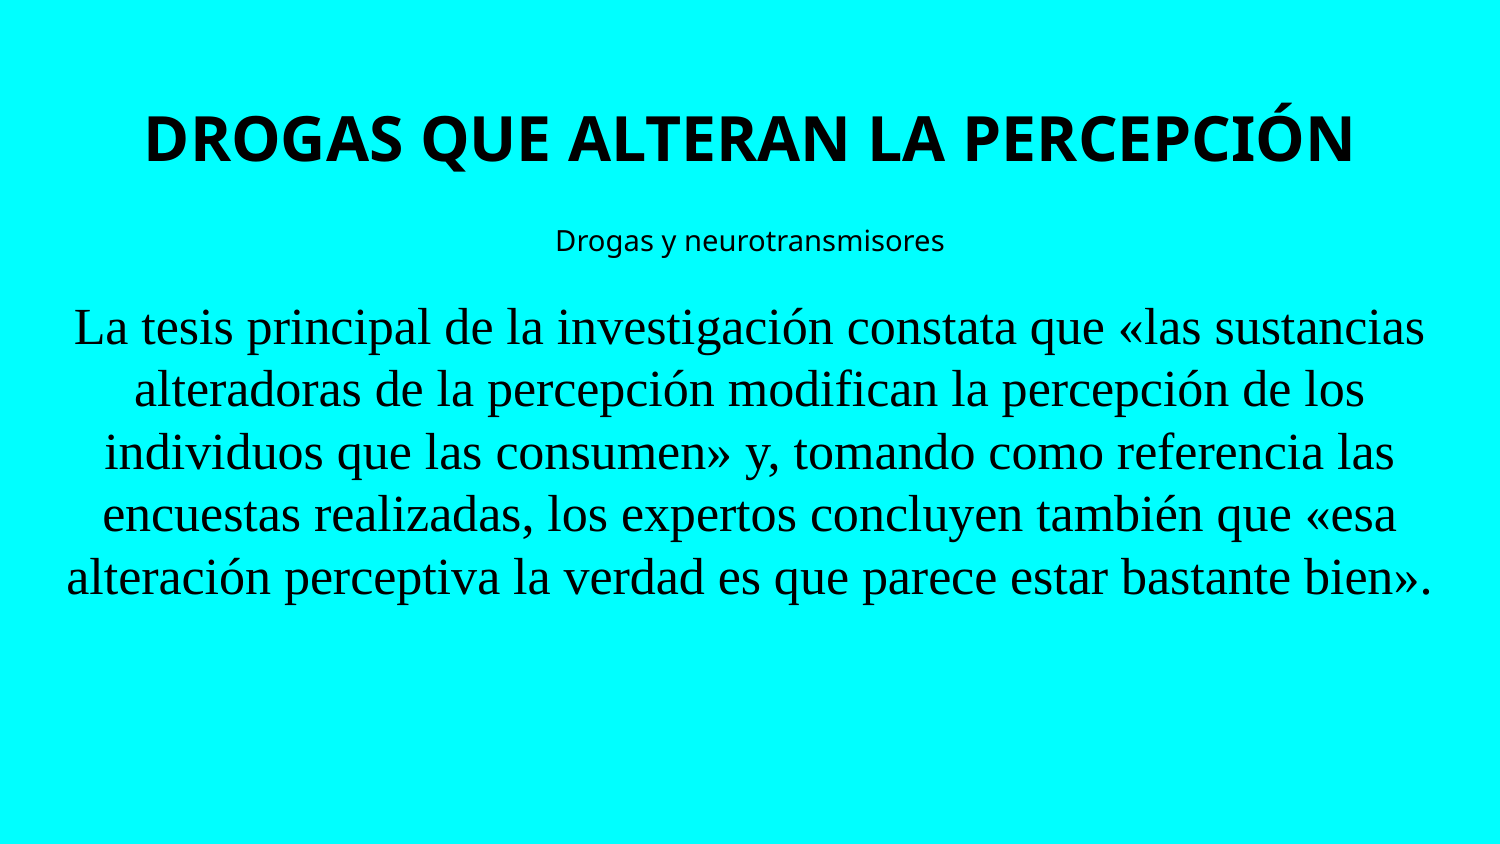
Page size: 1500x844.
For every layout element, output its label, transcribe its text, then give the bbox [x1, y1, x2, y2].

subtitle Drogas y neurotransmisores La tesis principal de la investigación constata que «las sustancias alteradoras de la percepción modifican la percepción de los individuos que las consumen» y, tomando como referencia las encuestas realizadas, los expertos concluyen también que «esa alteración perceptiva la verdad es que parece estar bastante bien». [51, 207, 1449, 783]
title DROGAS QUE ALTERAN LA PERCEPCIÓN [128, 0, 1500, 190]
